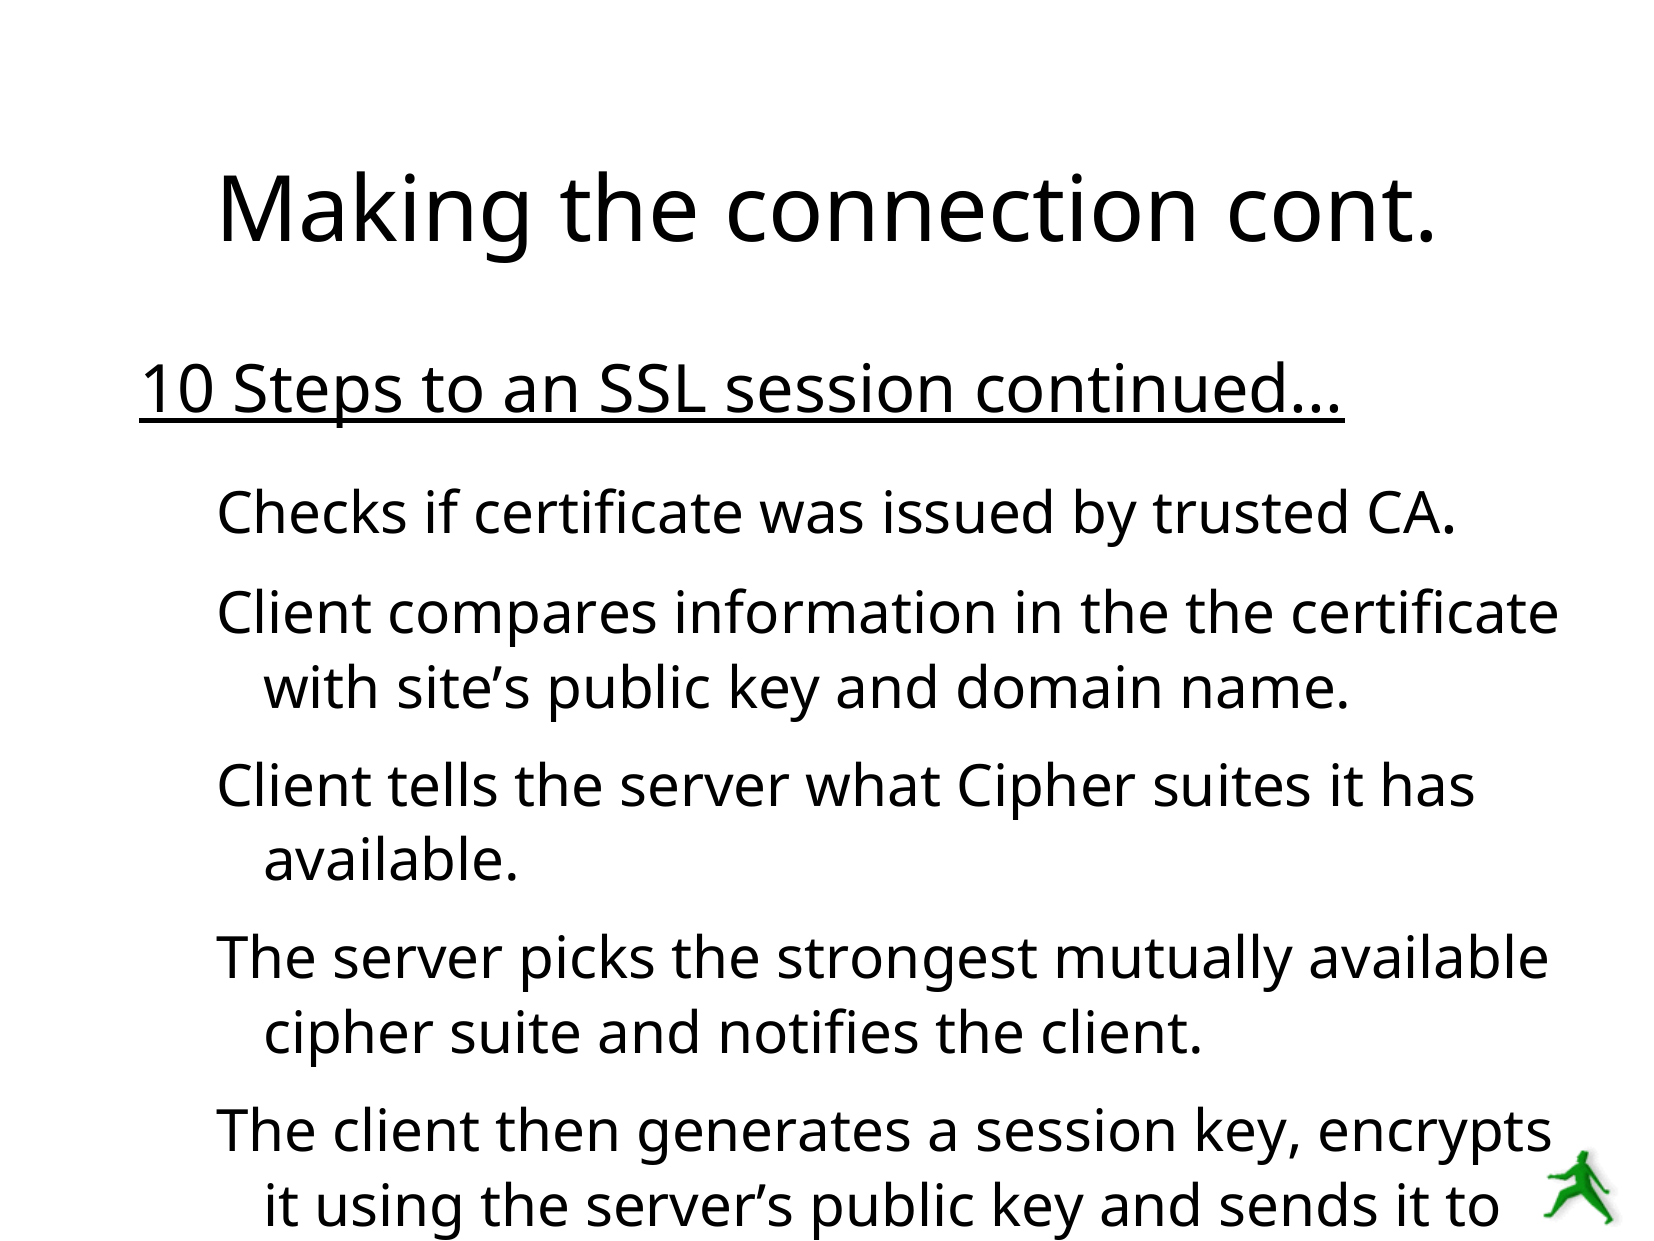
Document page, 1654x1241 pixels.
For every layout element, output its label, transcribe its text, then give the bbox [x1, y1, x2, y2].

picture [1541, 1135, 1634, 1227]
list 10 Steps to an SSL session continued... Checks if certificate was issued by trusted CA. Client compares information in the the certificate with site’s public key and domain name. Client tells the server what Cipher suites it has available. The server picks the strongest mutually available cipher suite and notifies the client. The client then generates a session key, encrypts it using the server’s public key and sends it to the server [121, 344, 1574, 1188]
title Making the connection cont. [121, 102, 1534, 311]
